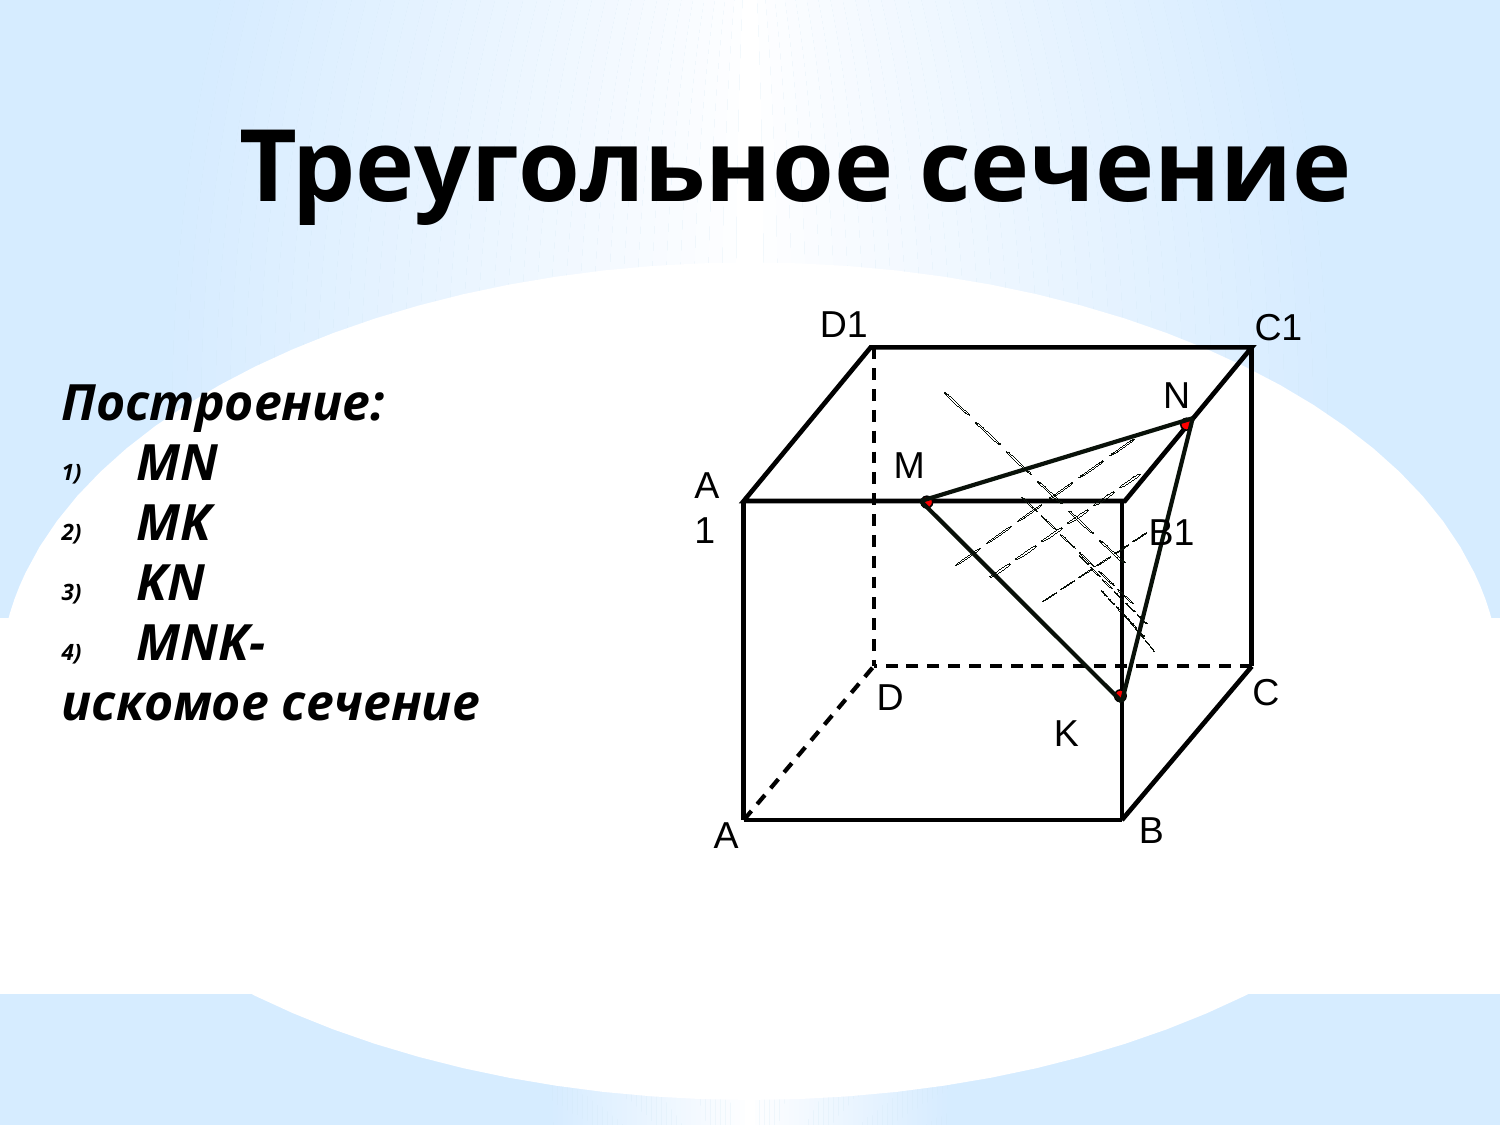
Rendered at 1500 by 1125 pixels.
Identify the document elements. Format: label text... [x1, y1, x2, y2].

text_box N [1148, 363, 1220, 424]
text_box C1 [1239, 295, 1335, 356]
text_box A [698, 803, 770, 864]
text_box [1116, 689, 1122, 696]
text_box D [861, 665, 933, 726]
text_box [1180, 424, 1188, 431]
text_box K [1039, 701, 1110, 762]
text_box C [1237, 660, 1309, 721]
text_box Треугольное сечение [224, 93, 1367, 229]
text_box Построение: MN MK KN MNK- искомое сечение [46, 363, 646, 799]
text_box [926, 500, 933, 507]
text_box A1 [679, 453, 751, 559]
text_box B1 [1133, 500, 1210, 561]
text_box B [1124, 798, 1195, 859]
text_box M [878, 433, 950, 494]
text_box D1 [805, 292, 900, 353]
